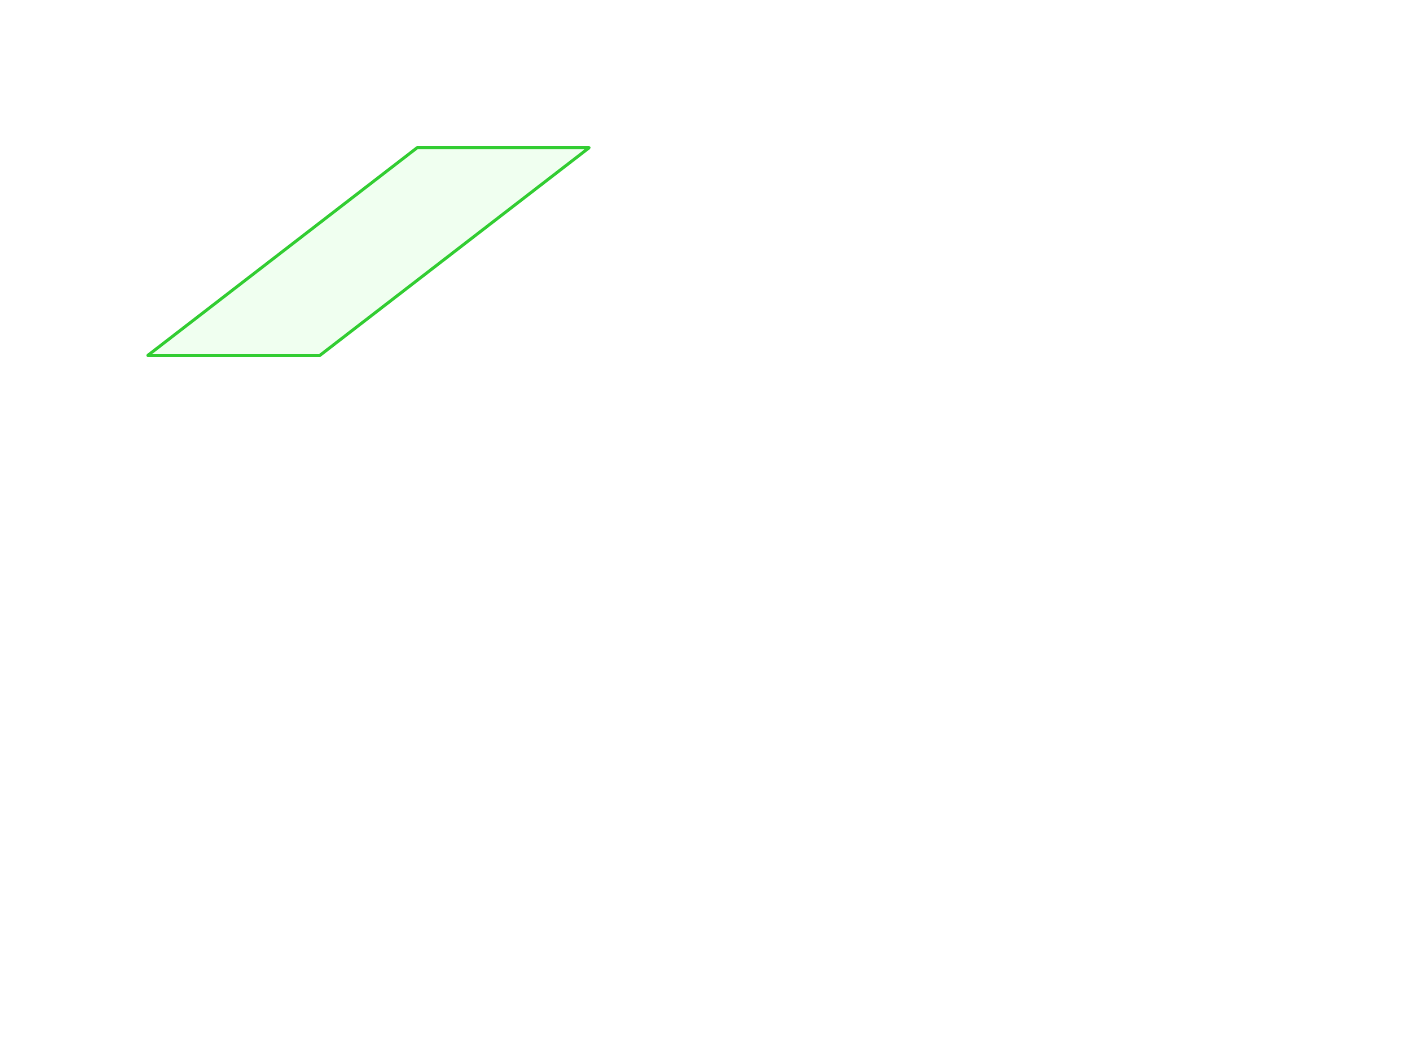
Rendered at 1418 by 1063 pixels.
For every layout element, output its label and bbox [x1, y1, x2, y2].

text_box [147, 147, 590, 356]
